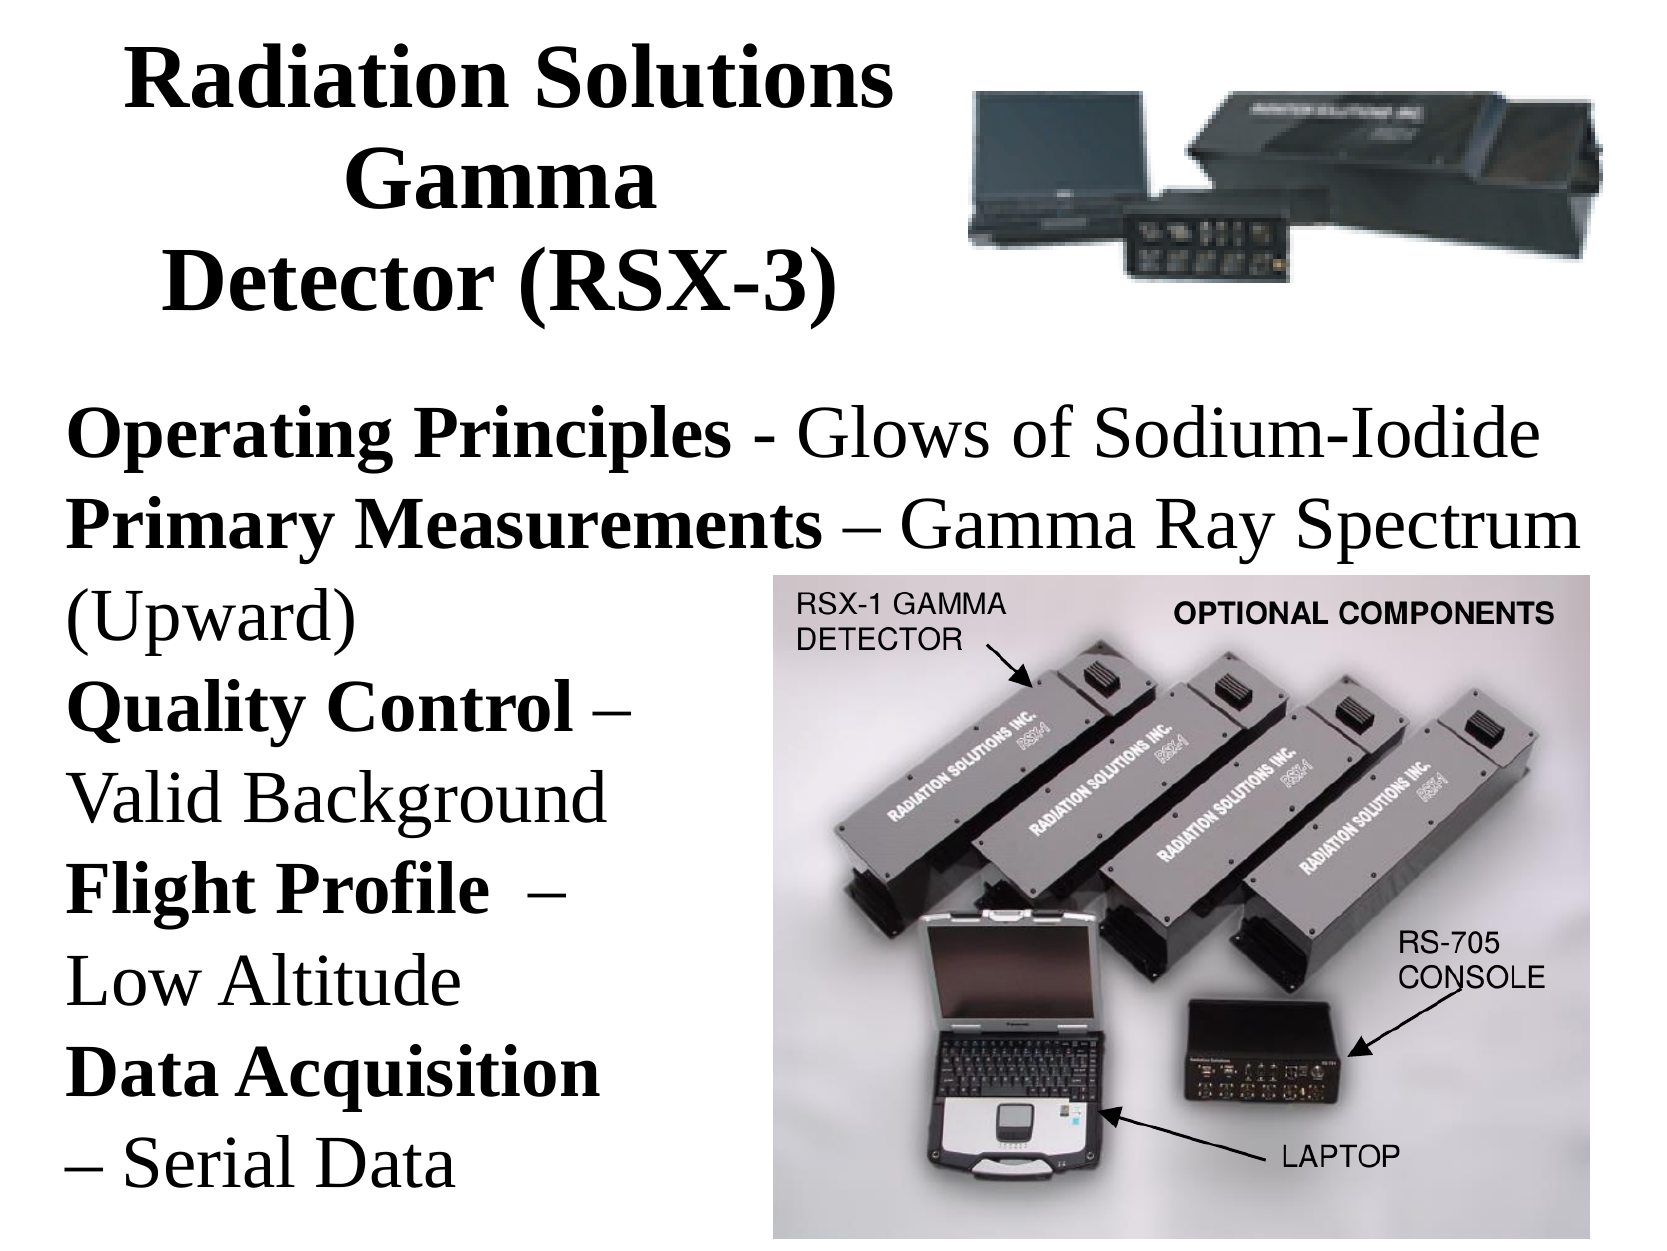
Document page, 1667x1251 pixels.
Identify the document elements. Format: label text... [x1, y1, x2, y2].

title Radiation Solutions Gamma Detector (RSX-3) [6, 16, 995, 340]
picture [960, 75, 1608, 304]
title Operating Principles - Glows of Sodium-Iodide Primary Measurements – Gamma Ray Spectrum (Upward) Quality Control – Valid Background Flight Profile – Low Altitude Data Acquisition – Serial Data [30, 386, 1633, 1200]
picture [773, 575, 1590, 1240]
